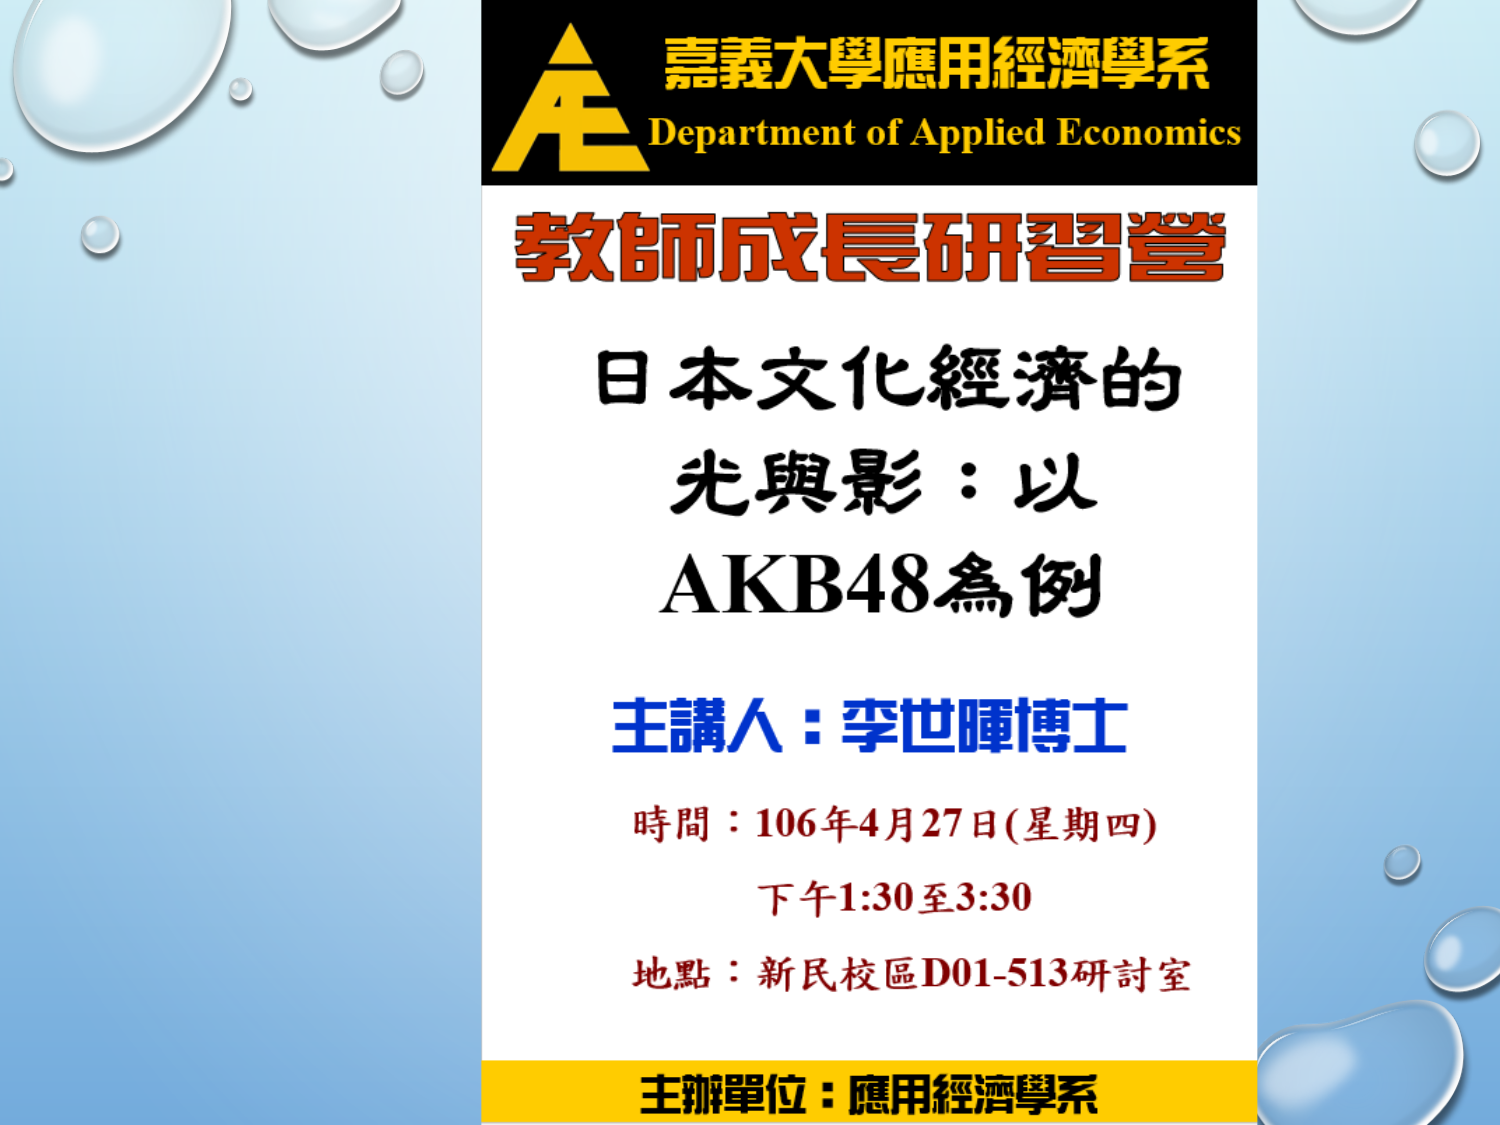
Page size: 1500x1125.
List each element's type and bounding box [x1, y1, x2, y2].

picture [481, 0, 1258, 1125]
